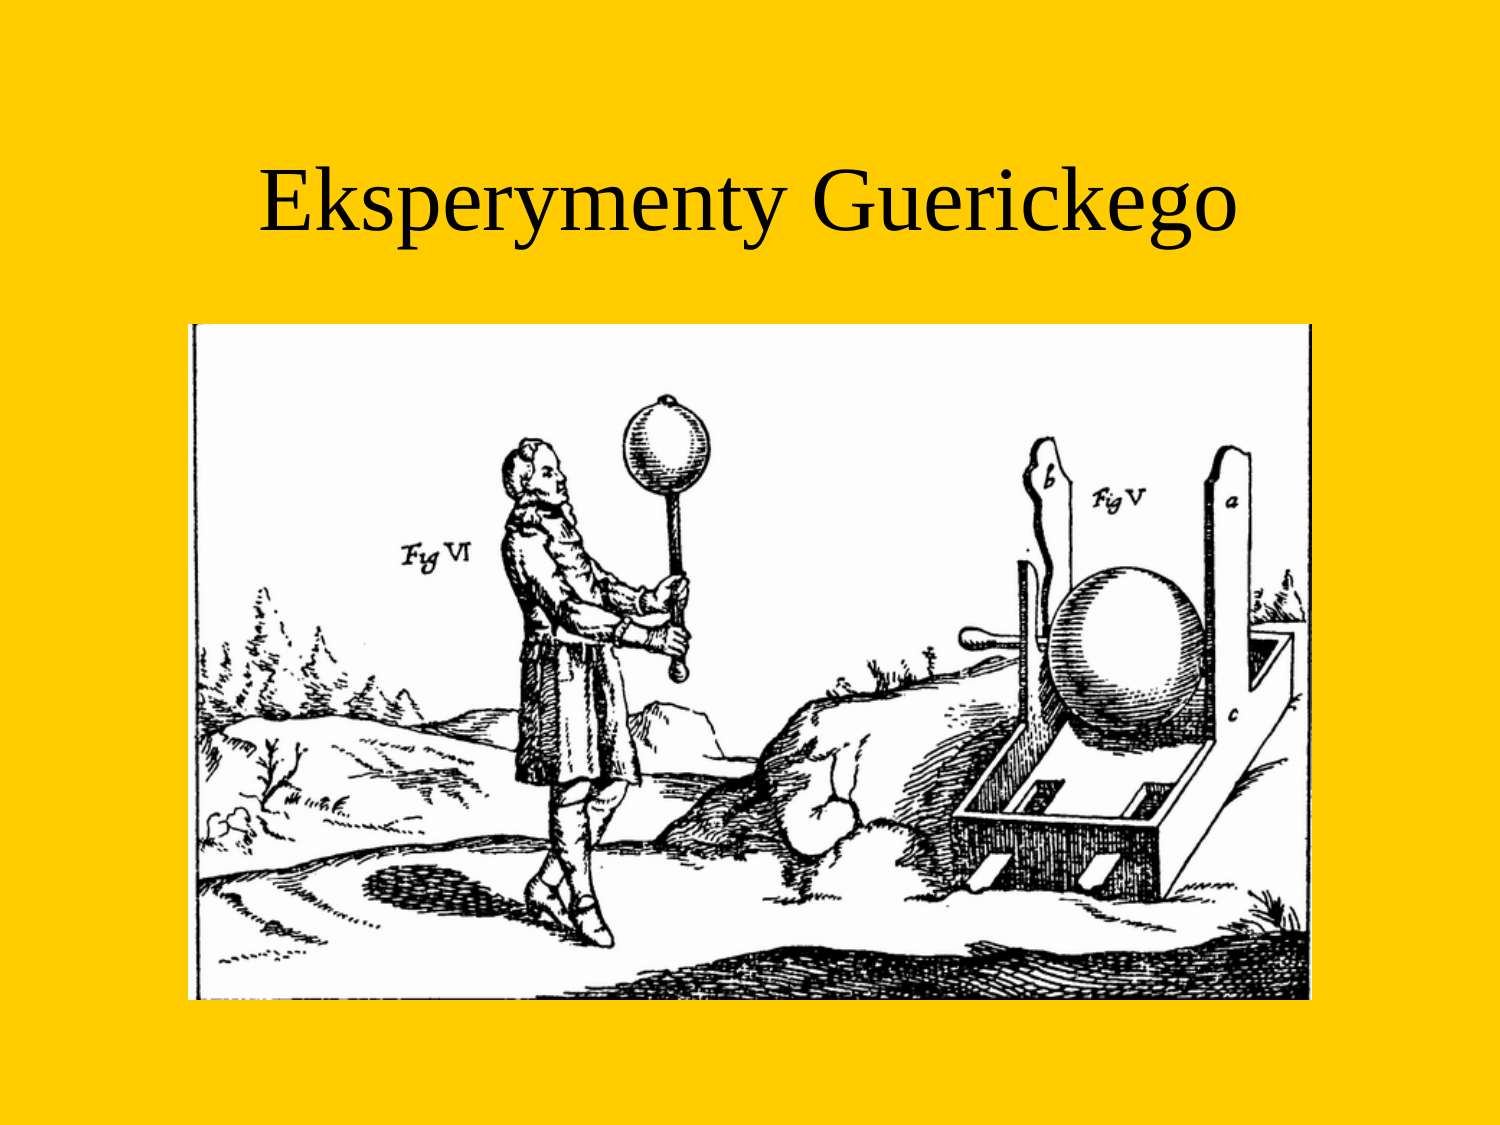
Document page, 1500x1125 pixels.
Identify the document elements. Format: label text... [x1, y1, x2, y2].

text_box [188, 324, 1312, 1001]
title Eksperymenty Guerickego [112, 99, 1388, 288]
